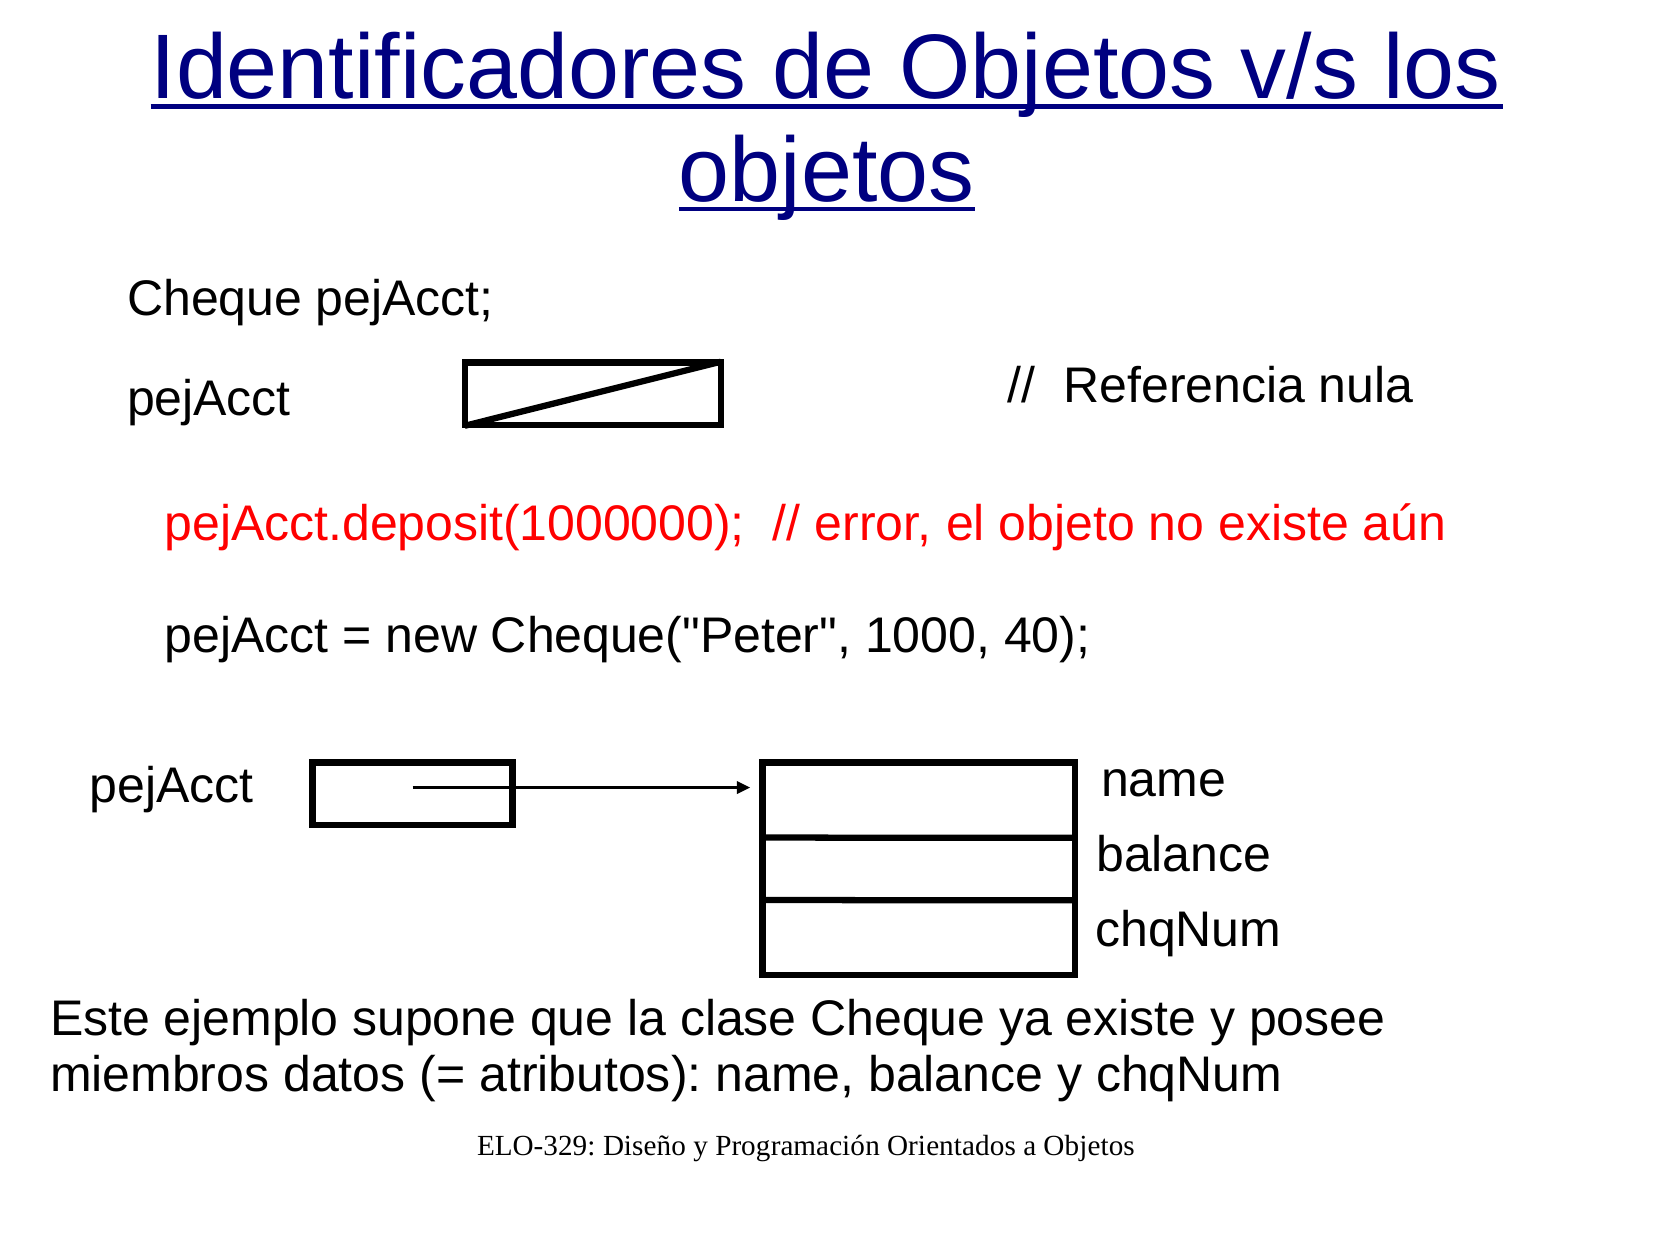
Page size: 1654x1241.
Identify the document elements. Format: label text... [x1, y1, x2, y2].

title Identificadores de Objetos v/s los objetos [82, 4, 1571, 233]
text_box Este ejemplo supone que la clase Cheque ya existe y posee miembros datos (= atributos): name, balance y chqNum [35, 983, 1401, 1110]
text_box pejAcct [112, 362, 369, 434]
text_box pejAcct [75, 750, 295, 822]
text_box name [1086, 744, 1241, 816]
text_box balance [1081, 819, 1287, 891]
text_box Cheque pejAcct; [112, 262, 625, 334]
text_box // Referencia nula [993, 350, 1538, 422]
text_box chqNum [1080, 894, 1297, 966]
text_box pejAcct.deposit(1000000); // error, el objeto no existe aún [150, 487, 1576, 559]
text_box pejAcct = new Cheque("Peter", 1000, 40); [150, 599, 1248, 672]
